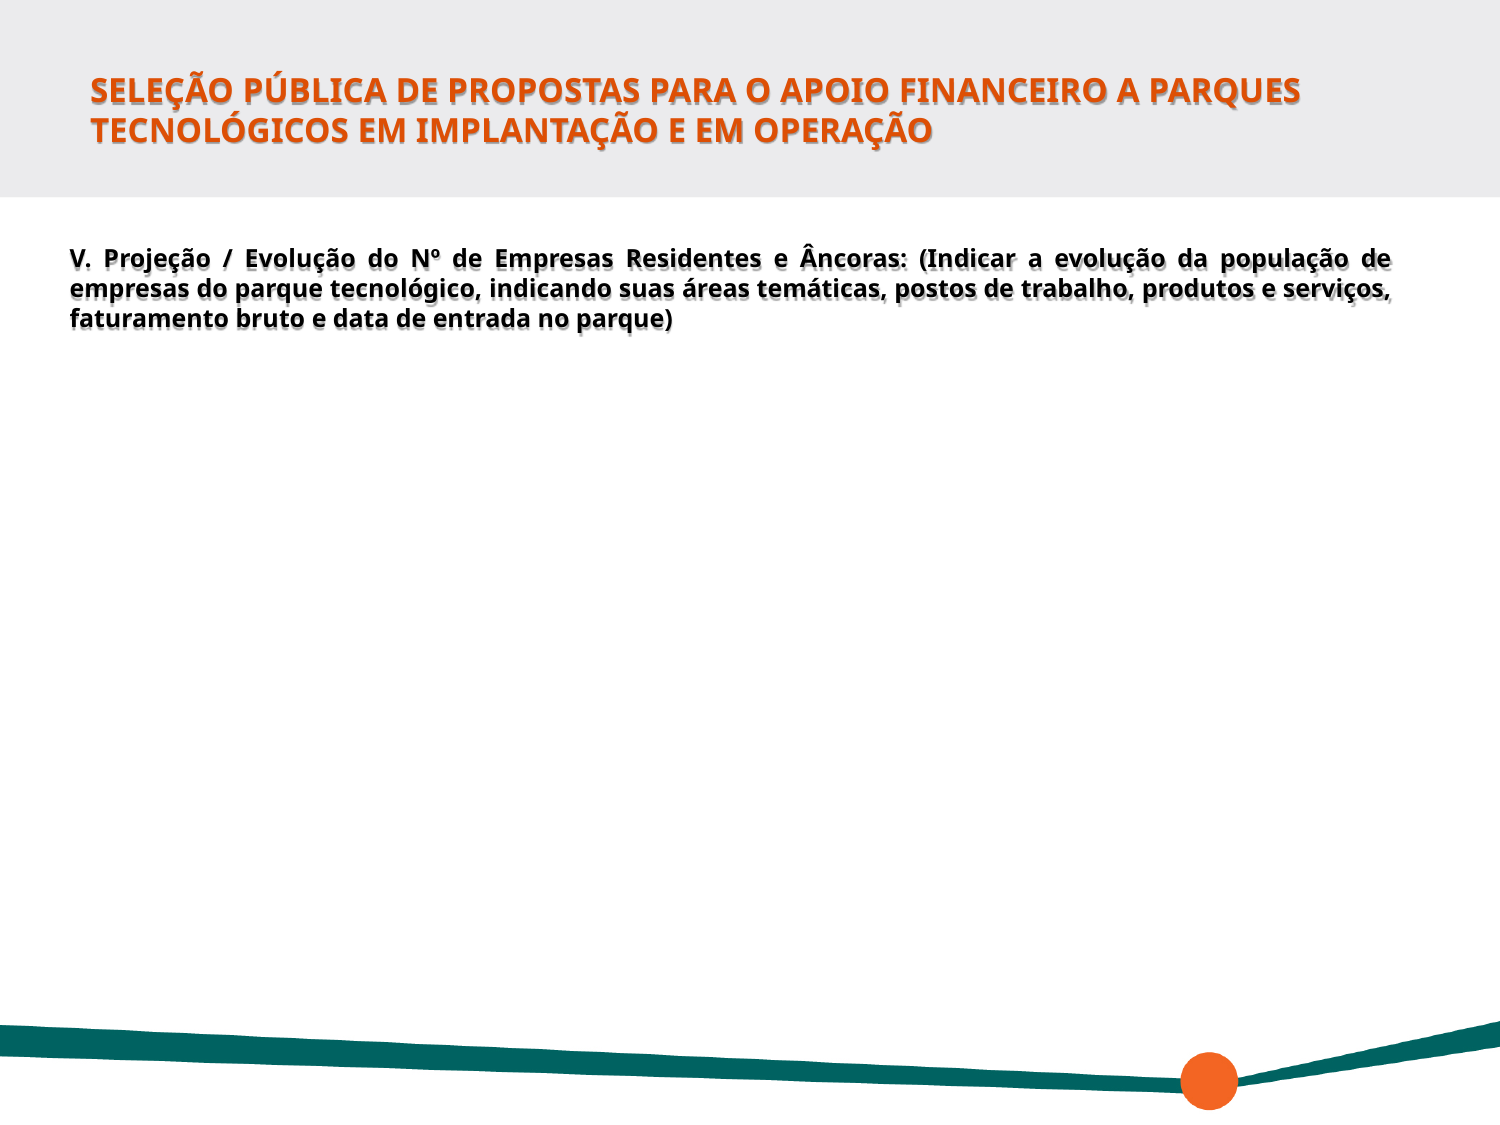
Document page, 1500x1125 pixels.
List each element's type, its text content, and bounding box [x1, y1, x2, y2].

list V. Projeção / Evolução do Nº de Empresas Residentes e Âncoras: (Indicar a evolução da população de empresas do parque tecnológico, indicando suas áreas temáticas, postos de trabalho, produtos e serviços, faturamento bruto e data de entrada no parque) [54, 235, 1409, 650]
title SELEÇÃO PÚBLICA DE PROPOSTAS PARA O APOIO FINANCEIRO A PARQUES TECNOLÓGICOS EM IMPLANTAÇÃO E EM OPERAÇÃO [75, 45, 1426, 173]
